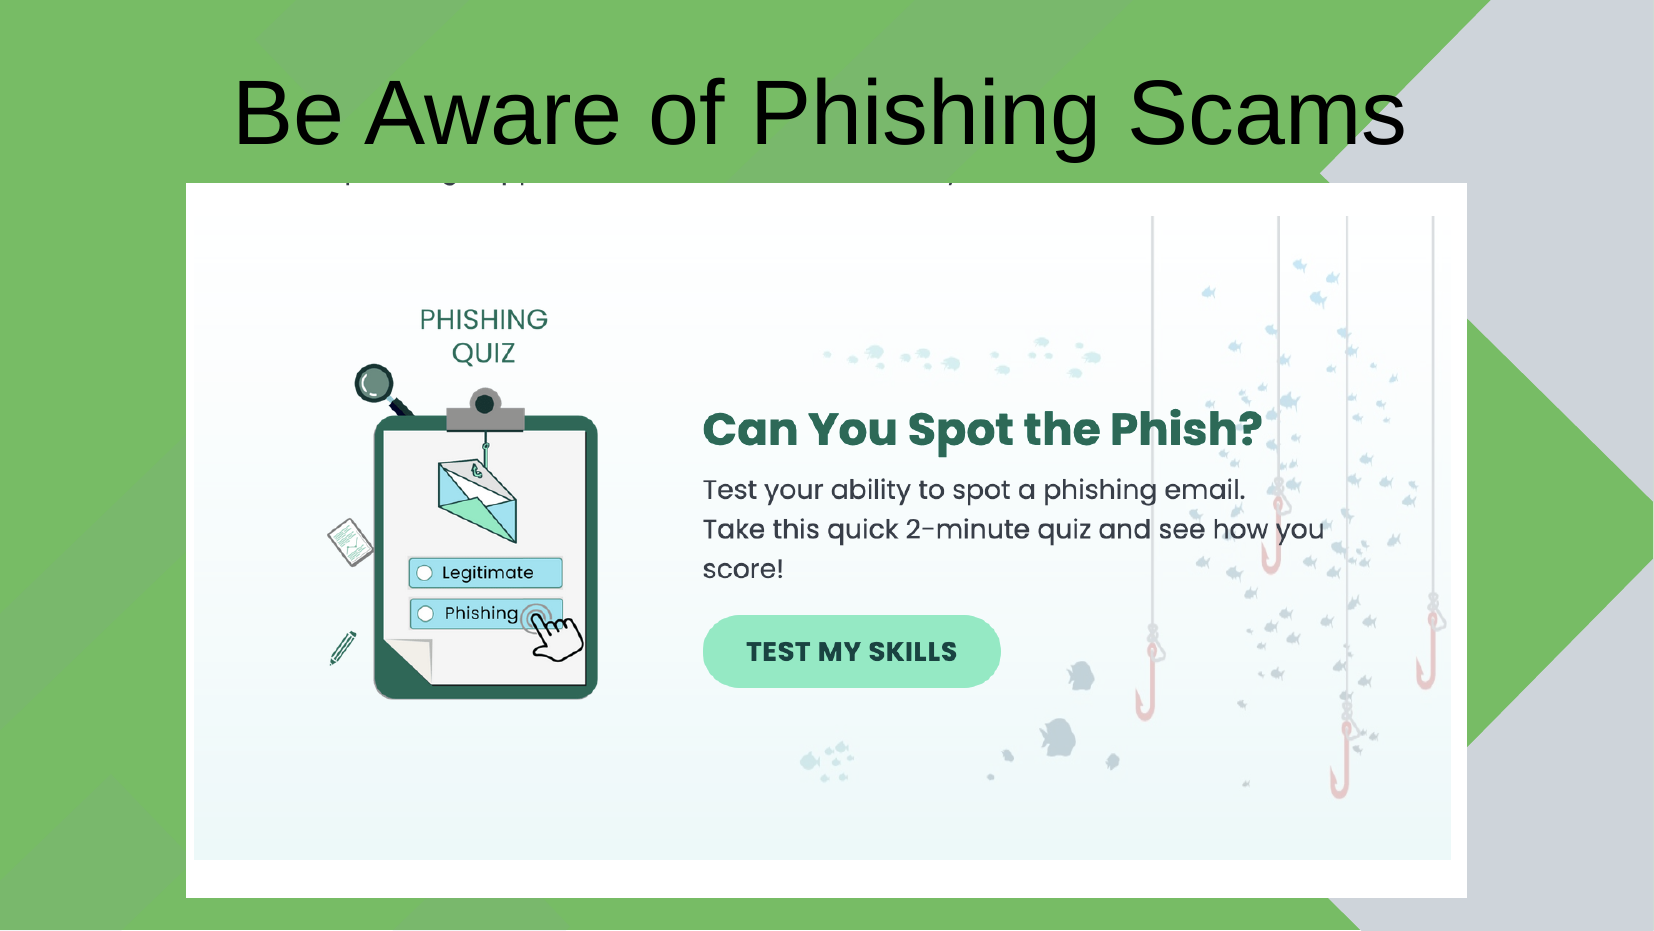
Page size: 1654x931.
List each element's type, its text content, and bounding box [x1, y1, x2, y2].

title Be Aware of Phishing Scams [76, 35, 1565, 191]
picture [186, 183, 1467, 898]
